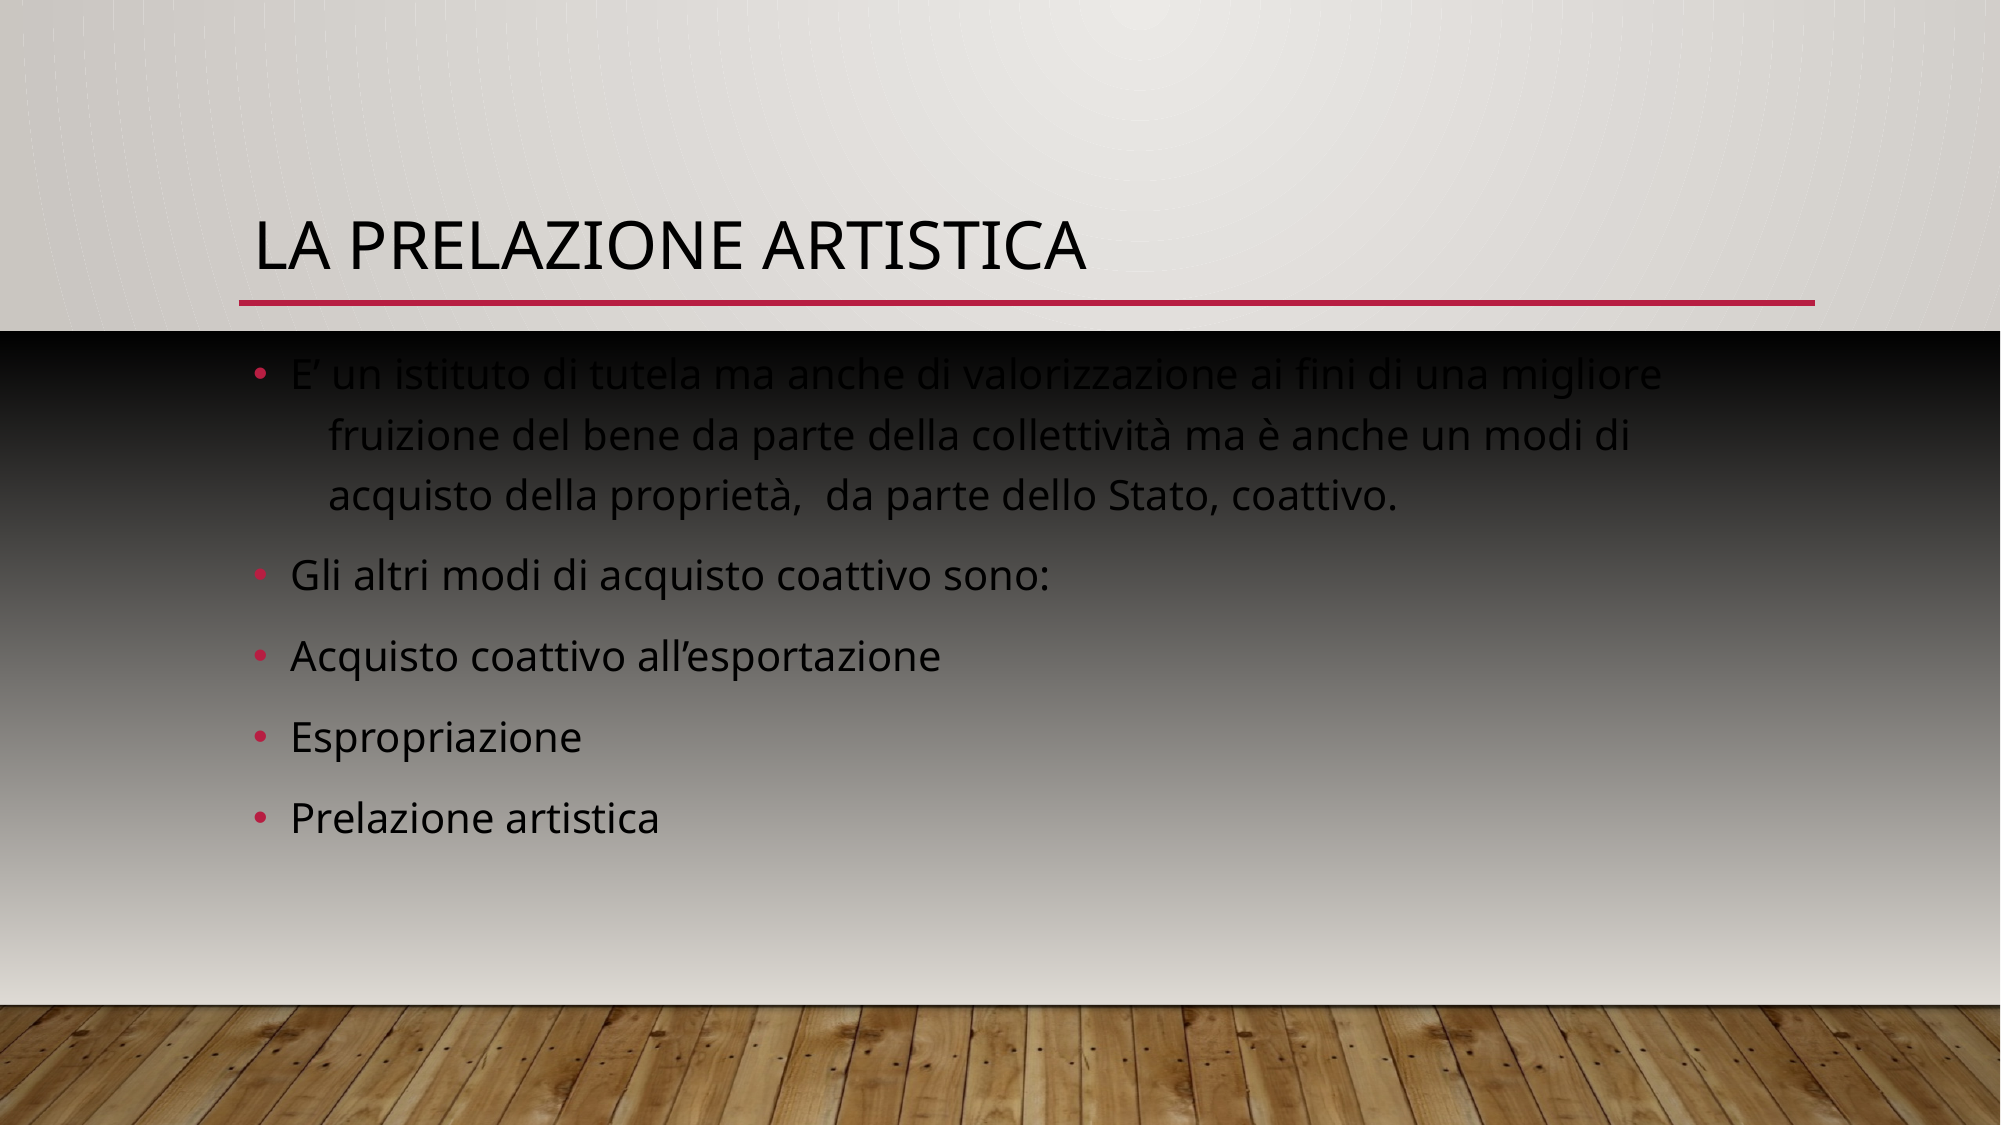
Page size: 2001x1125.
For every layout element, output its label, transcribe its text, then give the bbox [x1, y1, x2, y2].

list E’ un istituto di tutela ma anche di valorizzazione ai fini di una migliore fruizione del bene da parte della collettività ma è anche un modi di acquisto della proprietà, da parte dello Stato, coattivo. Gli altri modi di acquisto coattivo sono: Acquisto coattivo all’esportazione Espropriazione Prelazione artistica [238, 330, 1814, 897]
title La prelazione artistica [238, 131, 1814, 305]
